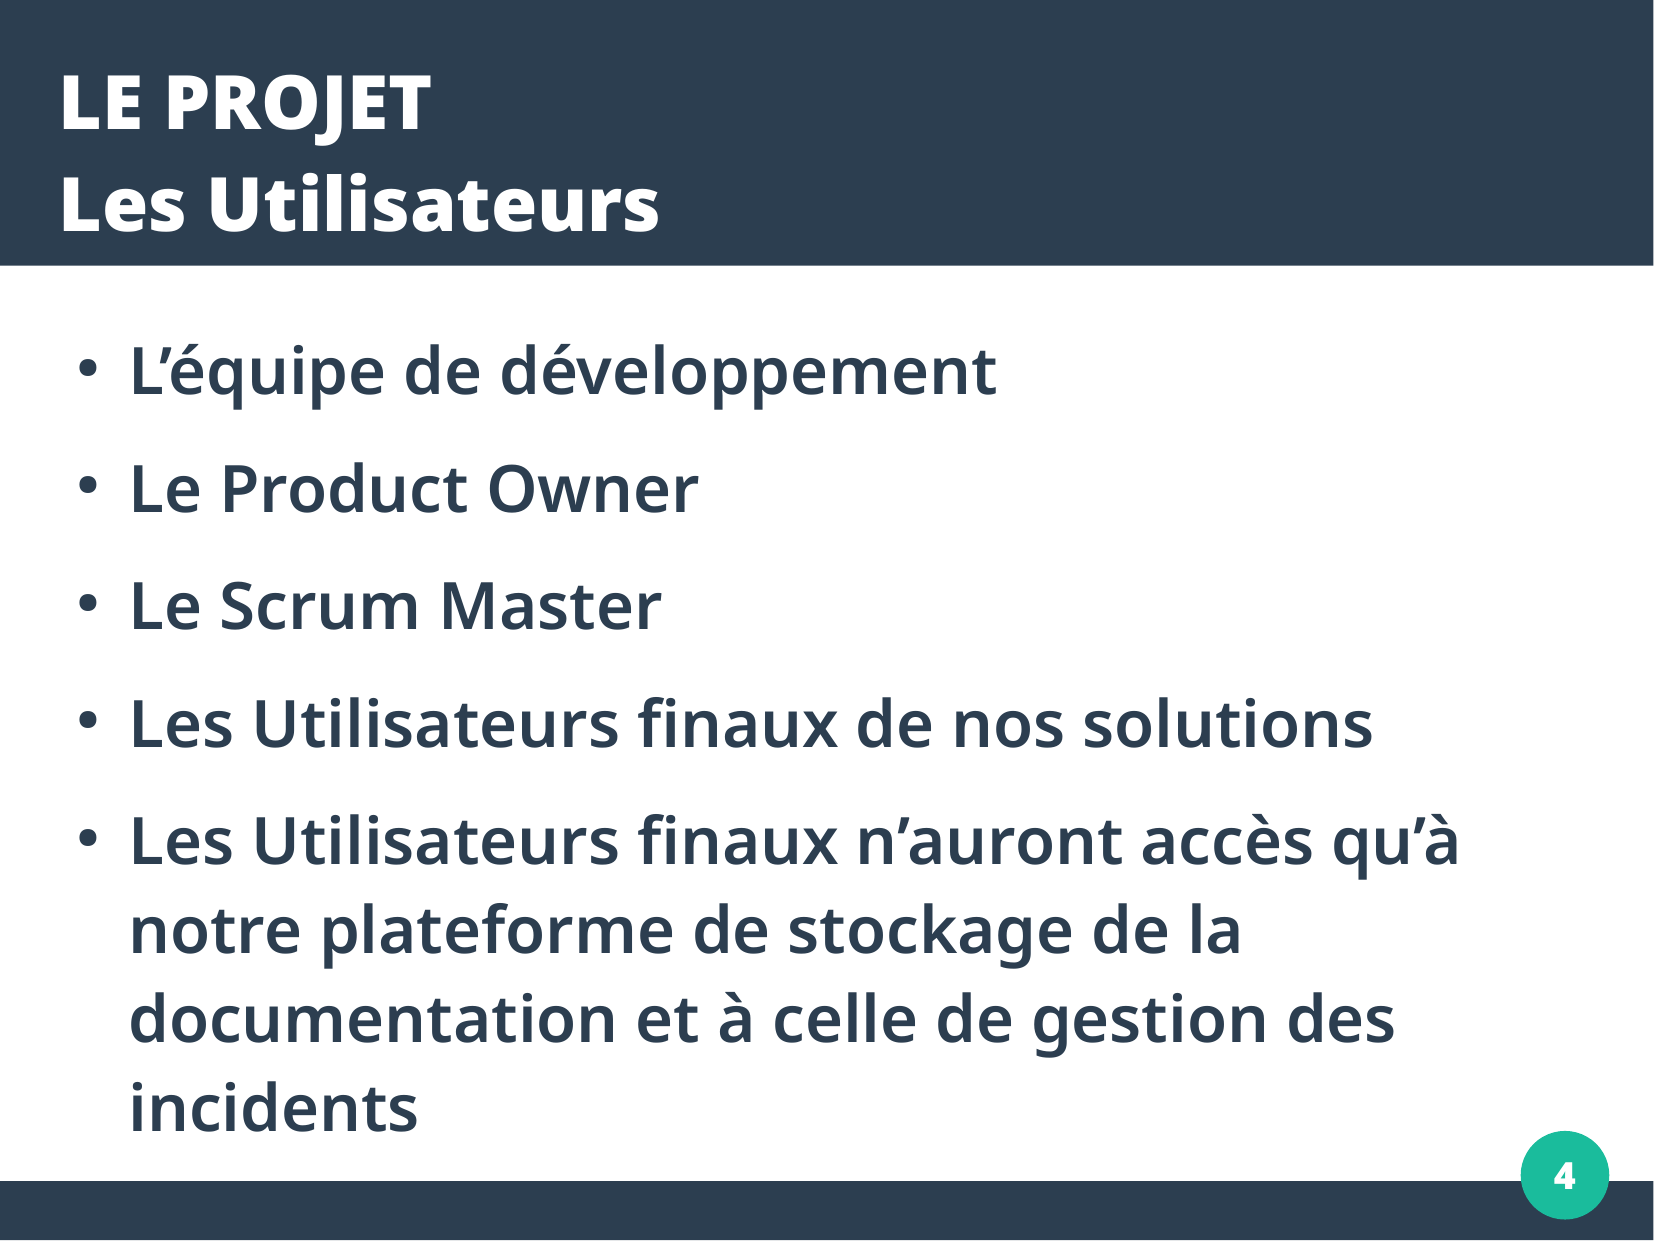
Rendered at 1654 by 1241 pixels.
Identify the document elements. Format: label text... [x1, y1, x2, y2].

title LE PROJET Les Utilisateurs [59, 49, 1595, 207]
list L’équipe de développement Le Product Owner Le Scrum Master Les Utilisateurs finaux de nos solutions Les Utilisateurs finaux n’auront accès qu’à notre plateforme de stockage de la documentation et à celle de gestion des incidents [59, 324, 1595, 1152]
